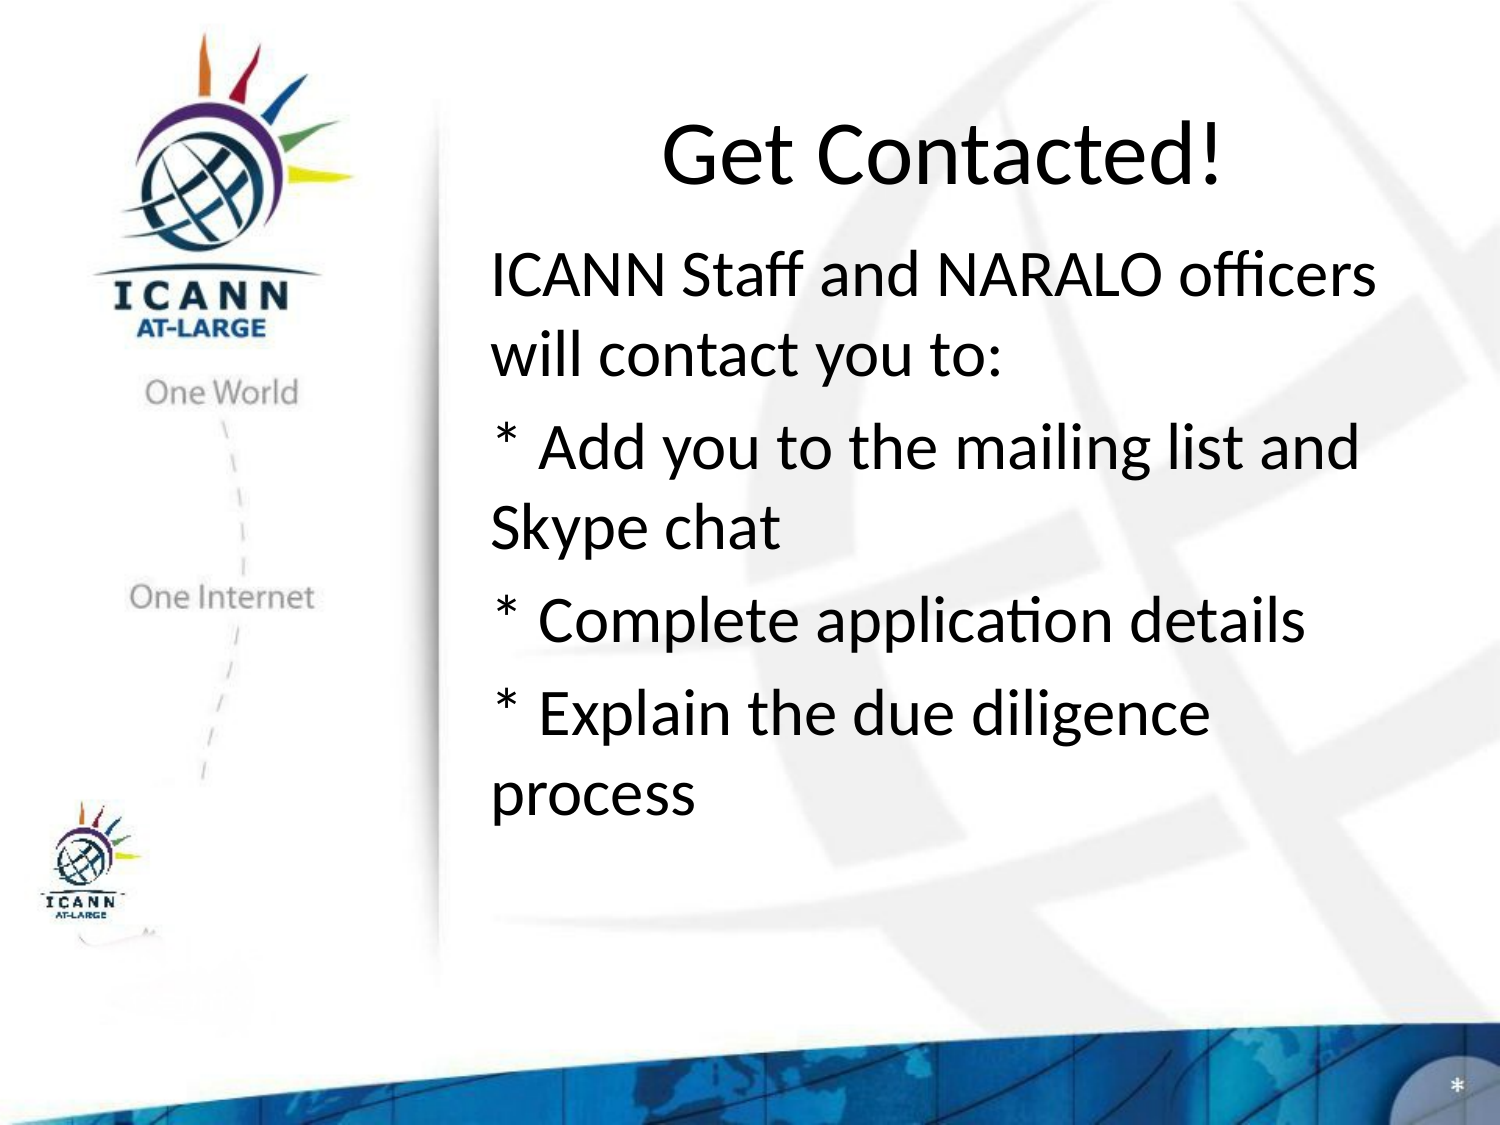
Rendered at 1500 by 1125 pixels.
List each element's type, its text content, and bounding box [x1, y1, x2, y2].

text_box Get Contacted! [646, 78, 1247, 154]
text_box ICANN Staff and NARALO officers will contact you to: * Add you to the mailing list and Skype chat * Complete application details * Explain the due diligence process [475, 214, 1402, 754]
picture [0, 0, 1500, 1125]
